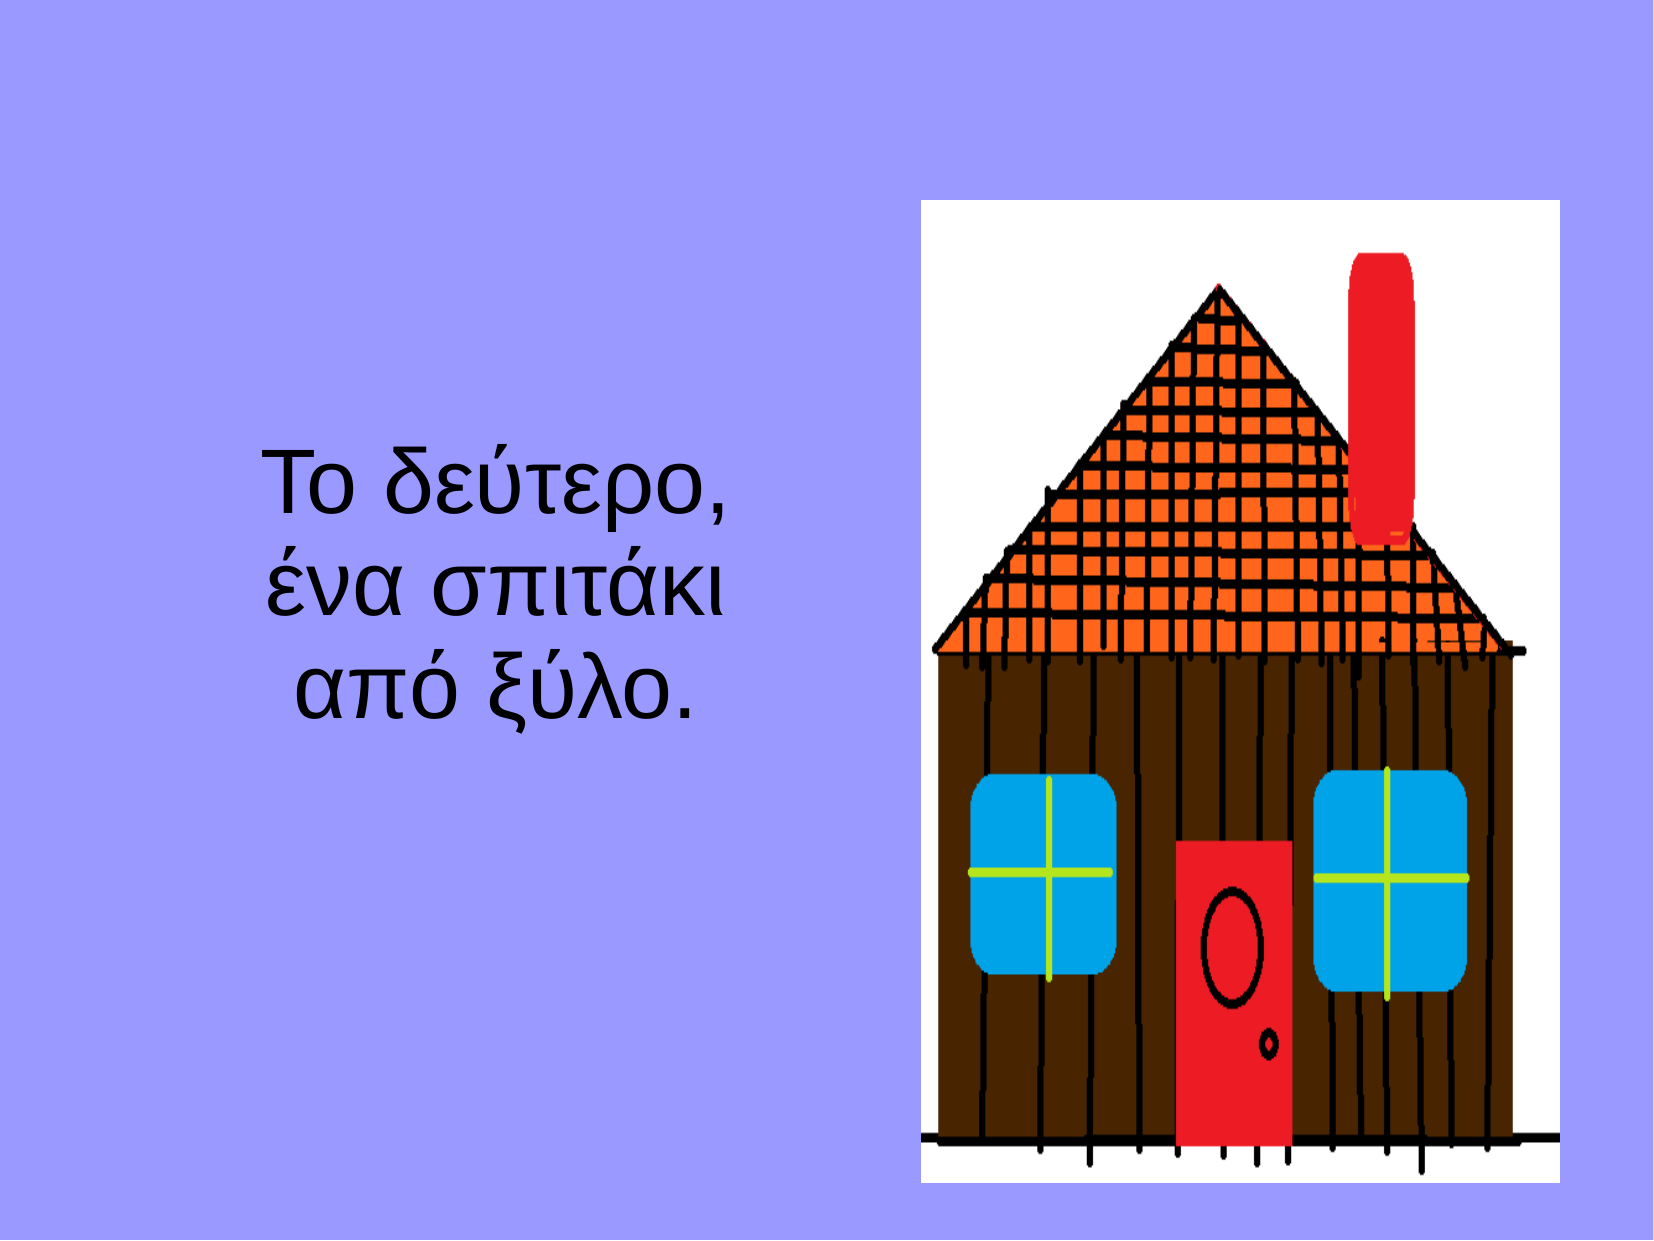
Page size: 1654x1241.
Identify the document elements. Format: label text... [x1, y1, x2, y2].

title Το δεύτερο, ένα σπιτάκι από ξύλο. [224, 290, 768, 981]
picture [921, 200, 1560, 1183]
